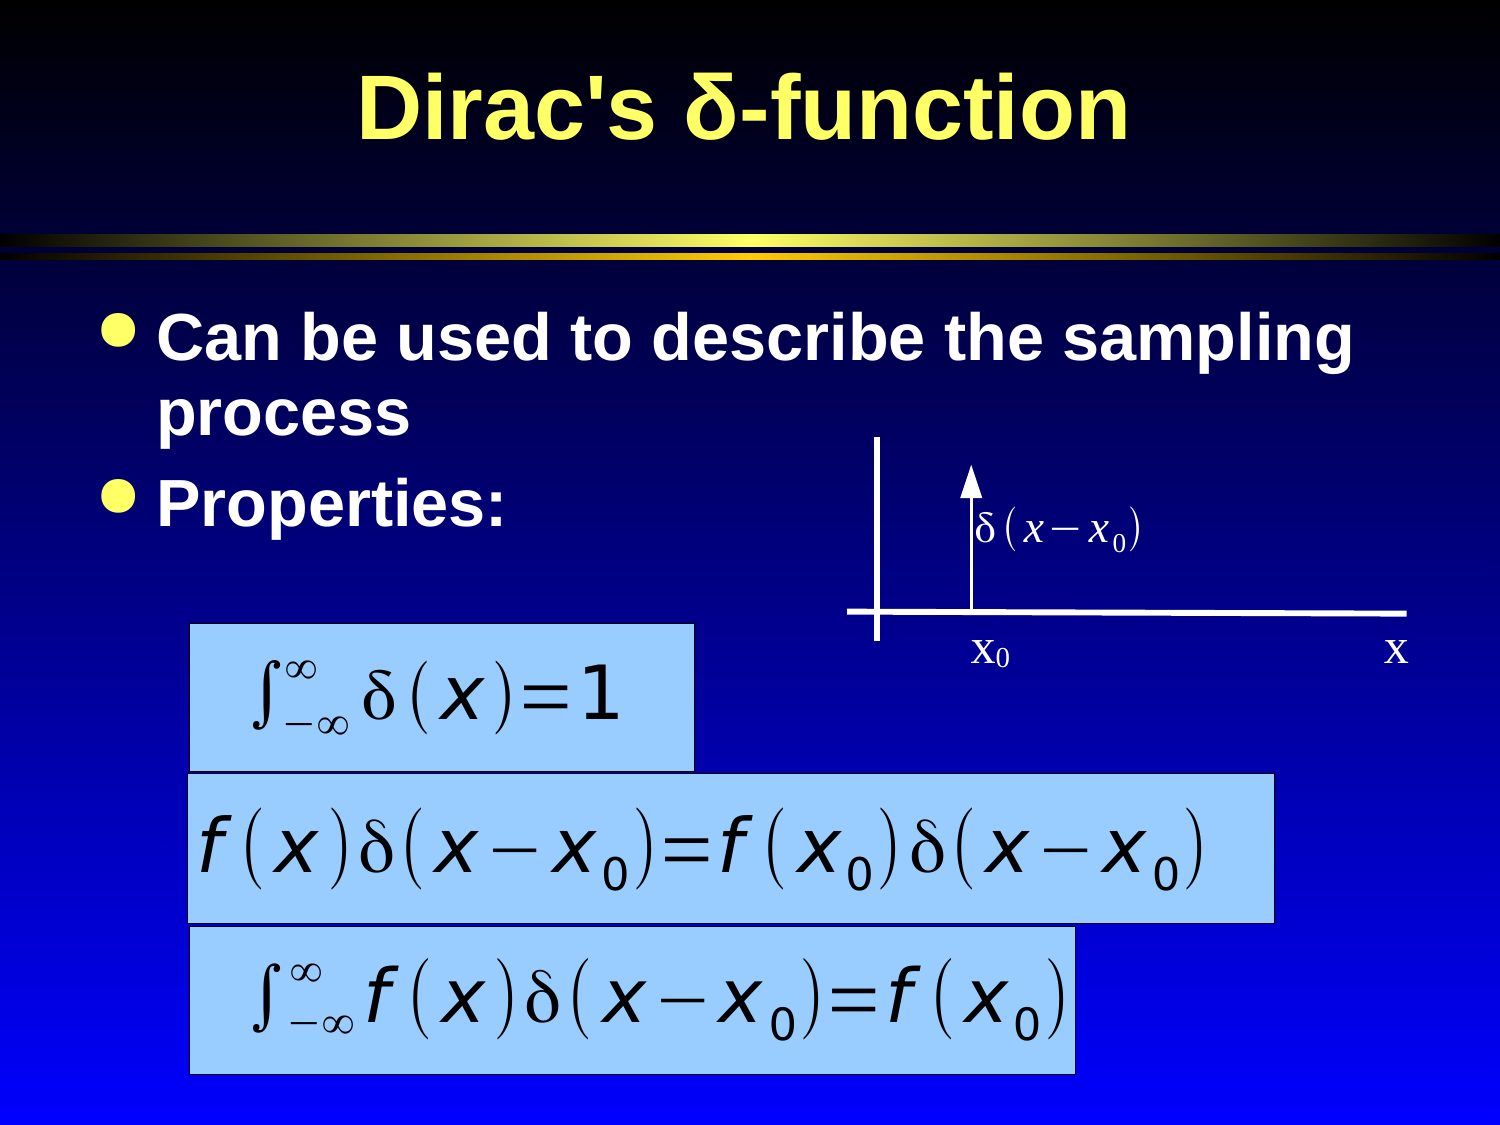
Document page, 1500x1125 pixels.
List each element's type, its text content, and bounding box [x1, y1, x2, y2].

text_box x0 [955, 606, 1026, 698]
text_box x [1369, 605, 1424, 681]
title Dirac's δ-function [99, 0, 1388, 225]
chart [239, 952, 1076, 1052]
text_box [189, 926, 1076, 1075]
text_box [189, 623, 695, 772]
chart [190, 801, 1215, 902]
list Can be used to describe the sampling process Properties: [99, 299, 1388, 953]
chart [967, 500, 1149, 559]
chart [239, 649, 632, 749]
